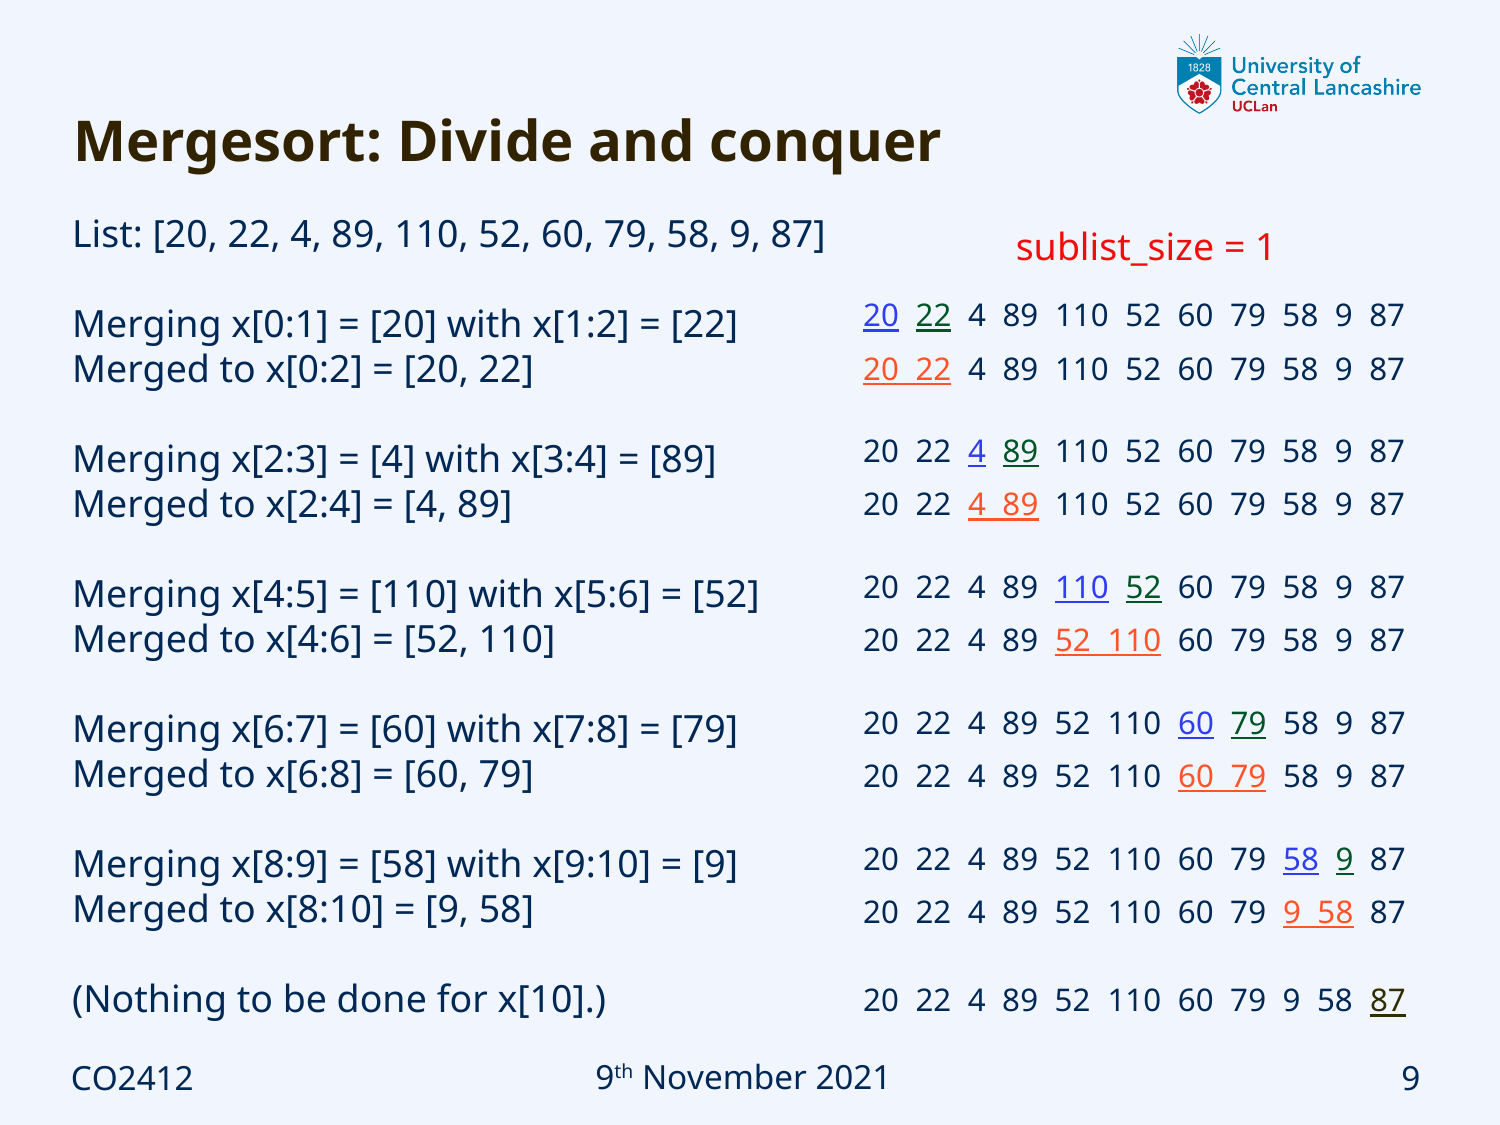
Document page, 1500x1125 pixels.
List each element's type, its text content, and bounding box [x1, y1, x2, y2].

text_box 20 22 4 89 110 52 60 79 58 9 87 [848, 288, 1447, 341]
text_box 20 22 4 89 52 110 60 79 58 9 87 [848, 748, 1447, 802]
text_box 20 22 4 89 110 52 60 79 58 9 87 [848, 423, 1447, 477]
text_box sublist_size = 1 [998, 215, 1295, 276]
text_box 20 22 4 89 52 110 60 79 58 9 87 [848, 612, 1447, 666]
text_box 20 22 4 89 110 52 60 79 58 9 87 [848, 559, 1447, 612]
text_box 20 22 4 89 52 110 60 79 9 58 87 [848, 884, 1447, 937]
title Mergesort: Divide and conquer [58, 93, 1475, 186]
text_box List: [20, 22, 4, 89, 110, 52, 60, 79, 58, 9, 87] Merging x[0:1] = [20] with x[1:2] = [22] Merged to x[0:2] = [20, 22] Merging x[2:3] = [4] with x[3:4] = [89] Merged to x[2:4] = [4, 89] Merging x[4:5] = [110] with x[5:6] = [52] Merged to x[4:6] = [52, 110] Merging x[6:7] = [60] with x[7:8] = [79] Merged to x[6:8] = [60, 79] Merging x[8:9] = [58] with x[9:10] = [9] Merged to x[8:10] = [9, 58] (Nothing to be done for x[10].) [57, 202, 1038, 1028]
text_box 20 22 4 89 110 52 60 79 58 9 87 [848, 477, 1447, 530]
text_box 20 22 4 89 52 110 60 79 58 9 87 [848, 831, 1447, 884]
text_box 20 22 4 89 52 110 60 79 58 9 87 [848, 695, 1447, 748]
picture [1177, 34, 1421, 93]
text_box 20 22 4 89 110 52 60 79 58 9 87 [848, 341, 1447, 394]
text_box 20 22 4 89 52 110 60 79 9 58 87 [848, 973, 1447, 1026]
